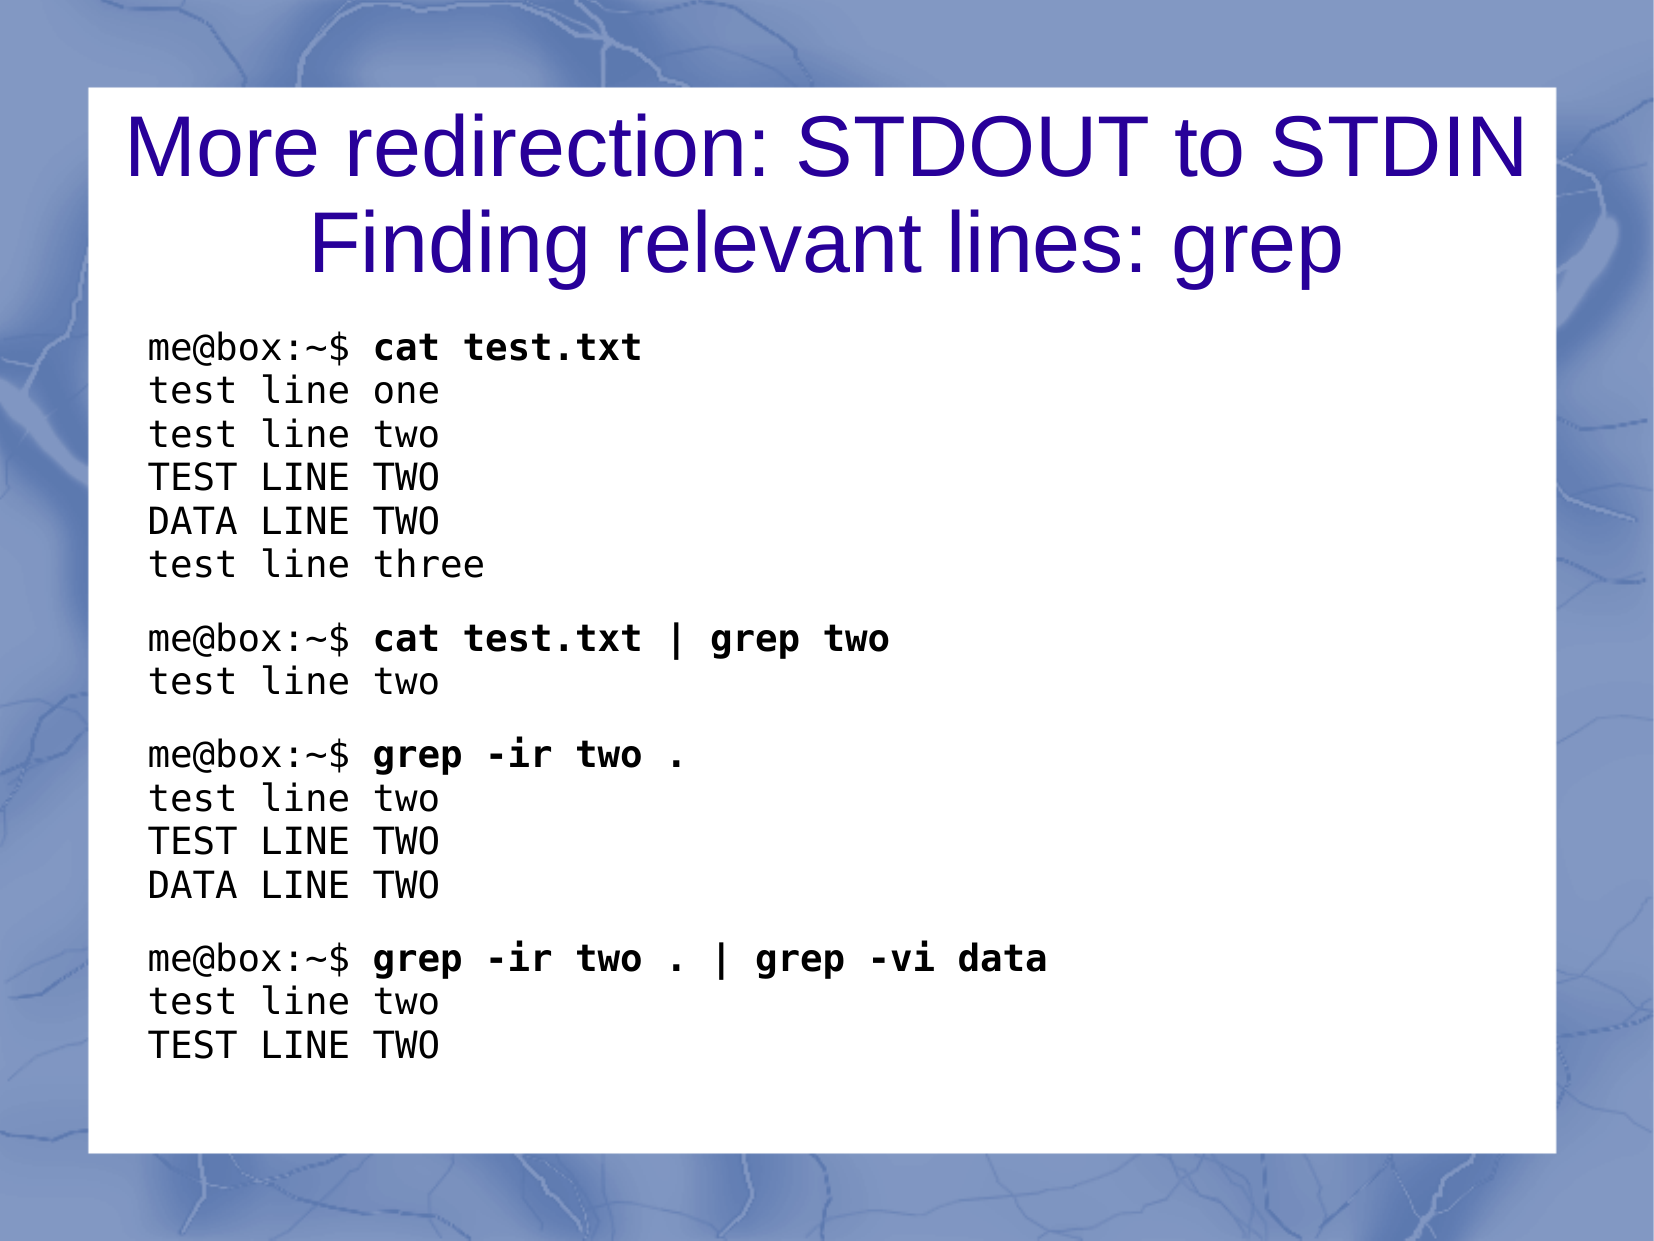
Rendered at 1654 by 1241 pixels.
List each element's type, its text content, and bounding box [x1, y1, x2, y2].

picture [0, 0, 1654, 1241]
list me@box:~$ cat test.txt test line one test line two TEST LINE TWO DATA LINE TWO test line three me@box:~$ cat test.txt | grep two test line two me@box:~$ grep -ir two . test line two TEST LINE TWO DATA LINE TWO me@box:~$ grep -ir two . | grep -vi data test line two TEST LINE TWO [147, 325, 1506, 1148]
title More redirection: STDOUT to STDIN Finding relevant lines: grep [118, 90, 1536, 298]
